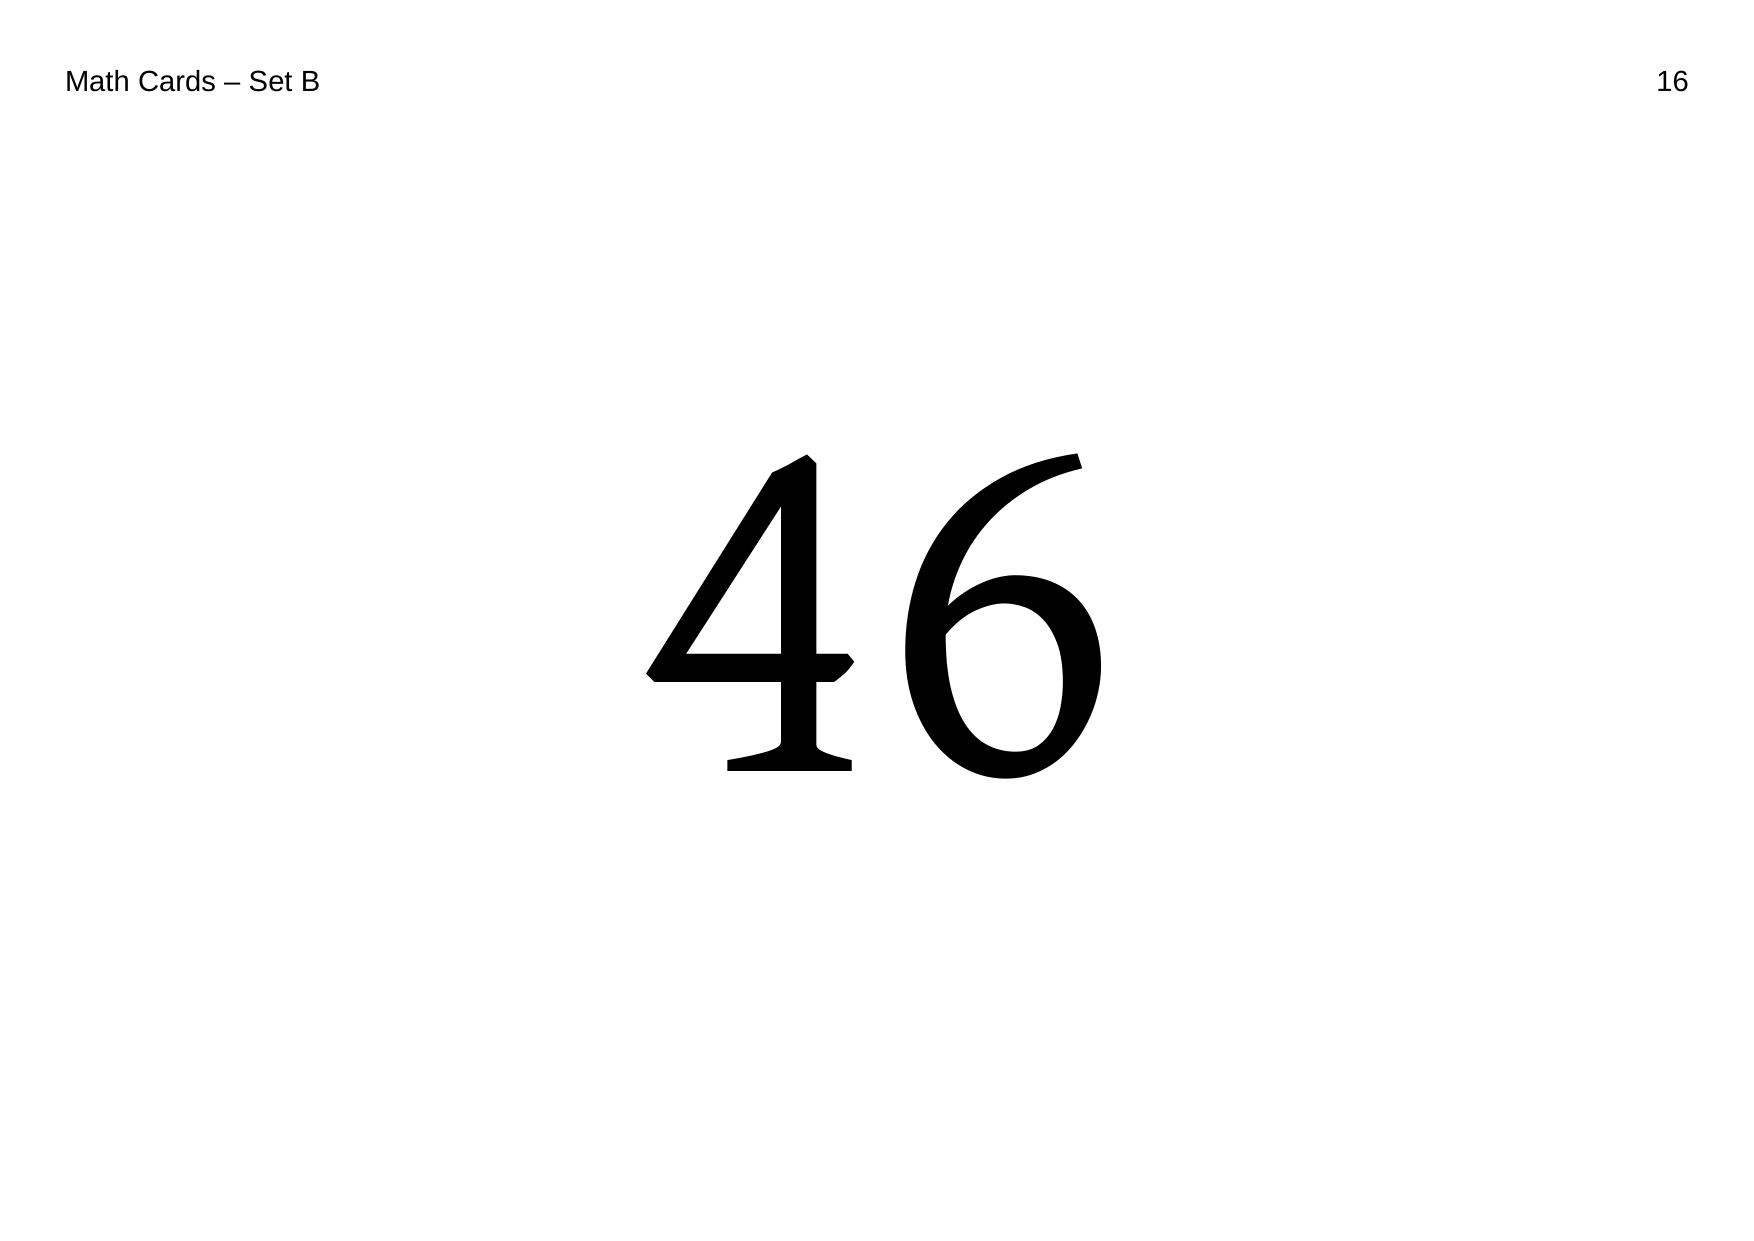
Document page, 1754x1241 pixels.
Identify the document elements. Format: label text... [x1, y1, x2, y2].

text_box 16 [1650, 59, 1695, 104]
text_box 46 [626, 318, 1128, 922]
text_box Math Cards – Set B [59, 59, 328, 104]
